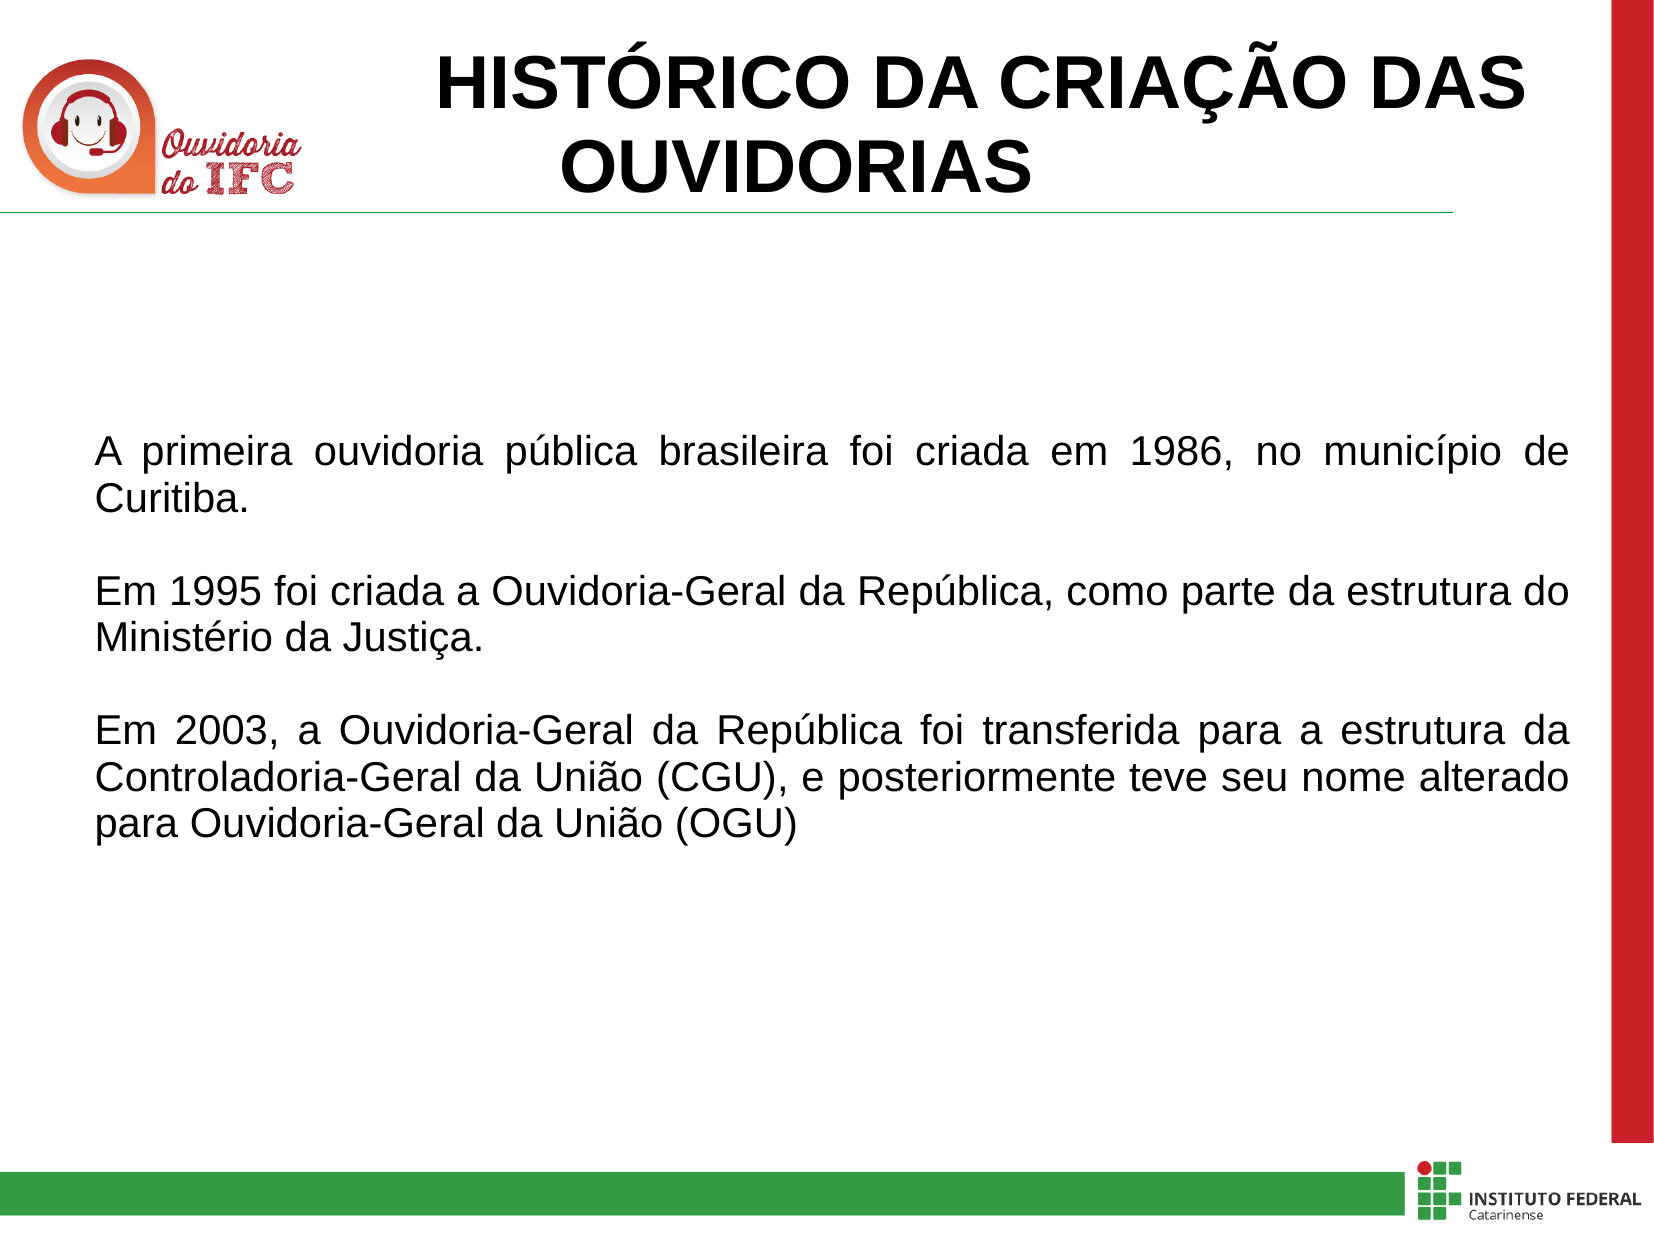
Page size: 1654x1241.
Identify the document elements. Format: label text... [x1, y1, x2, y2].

picture [0, 0, 1654, 1241]
subtitle A primeira ouvidoria pública brasileira foi criada em 1986, no município de Curitiba. Em 1995 foi criada a Ouvidoria-Geral da República, como parte da estrutura do Ministério da Justiça. Em 2003, a Ouvidoria-Geral da República foi transferida para a estrutura da Controladoria-Geral da União (CGU), e posteriormente teve seu nome alterado para Ouvidoria-Geral da União (OGU) [94, 209, 1571, 1151]
title HISTÓRICO DA CRIAÇÃO DAS OUVIDORIAS [82, 40, 1571, 209]
